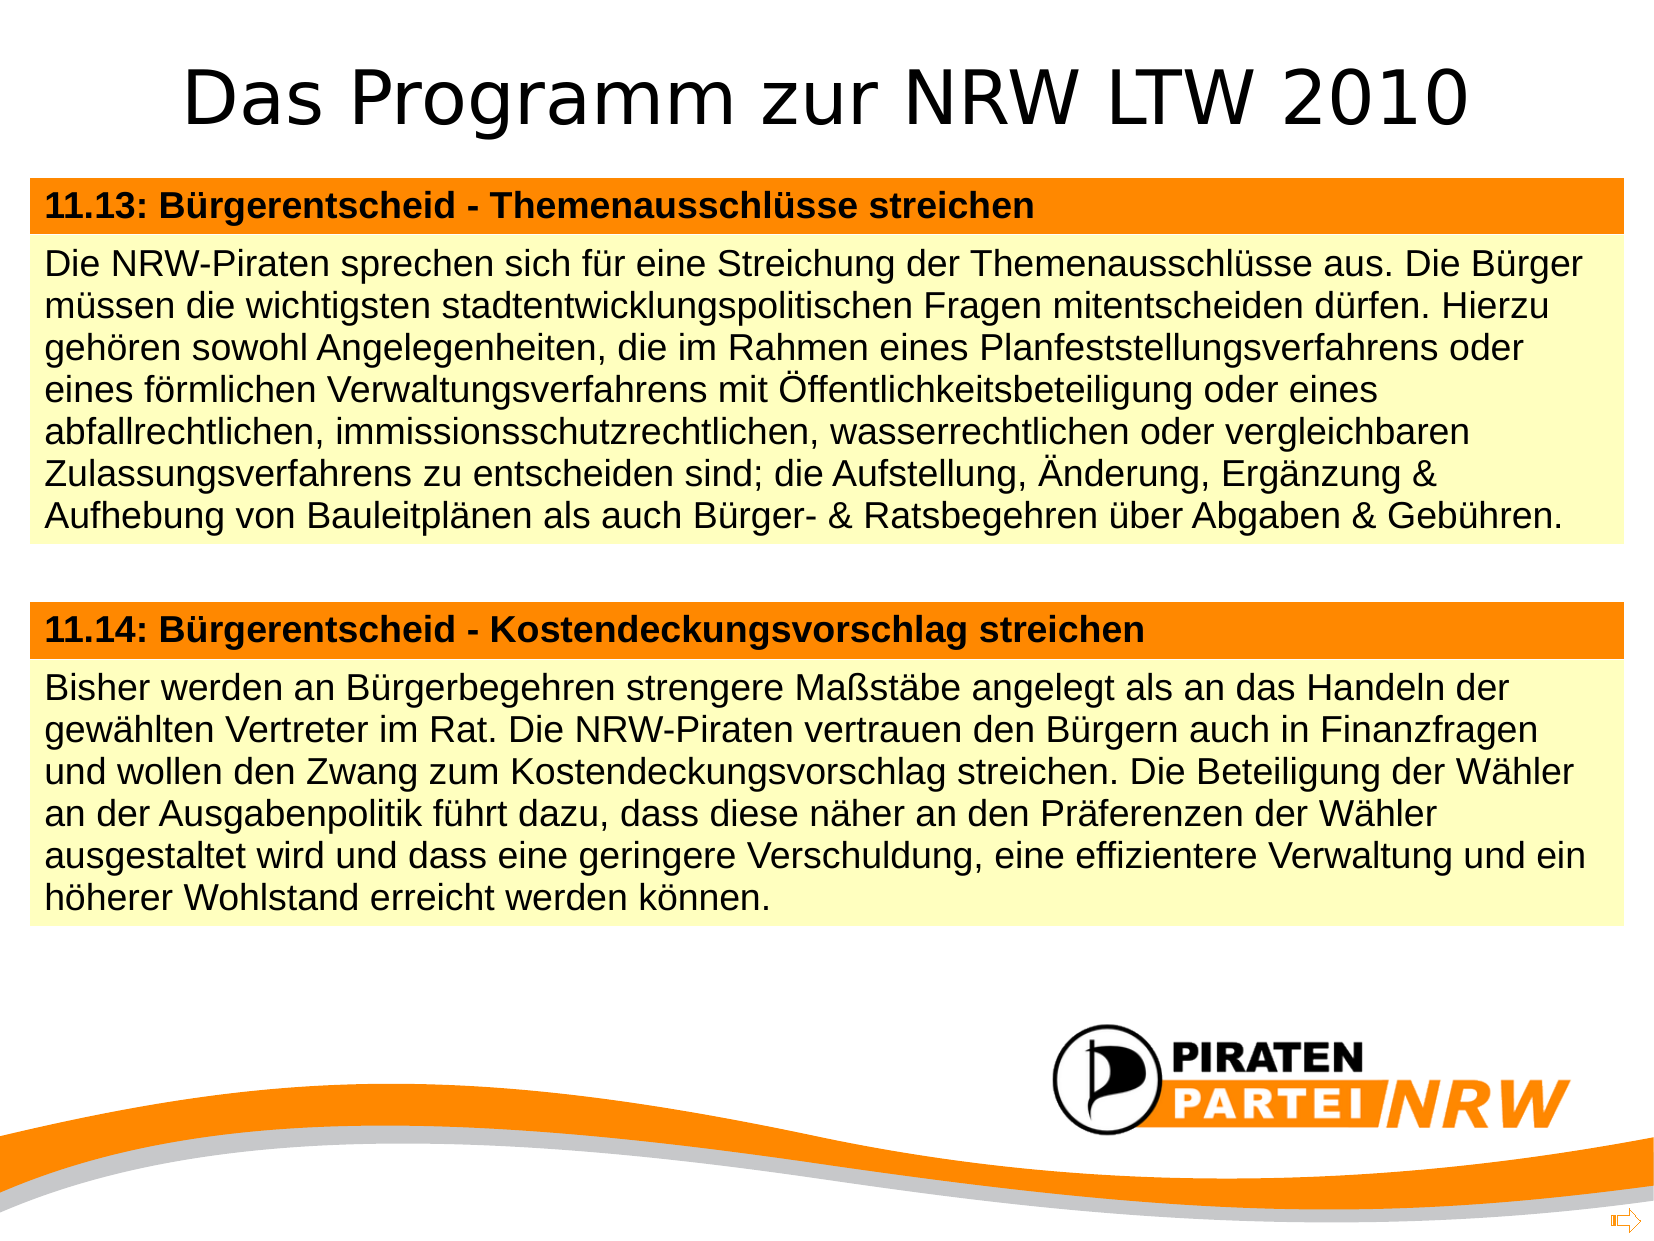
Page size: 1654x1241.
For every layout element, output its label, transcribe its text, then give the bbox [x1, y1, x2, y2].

picture [1045, 1021, 1579, 1140]
table_cell Die NRW-Piraten sprechen sich für eine Streichung der Themenausschlüsse aus. Die Bürger müssen die wichtigsten stadtentwicklungspolitischen Fragen mitentscheiden dürfen. Hierzu gehören sowohl Angelegenheiten, die im Rahmen eines Planfeststellungsverfahrens oder eines förmlichen Verwaltungsverfahrens mit Öffentlichkeitsbeteiligung oder eines abfallrechtlichen, immissionsschutzrechtlichen, wasserrechtlichen oder vergleichbaren Zulassungsverfahrens zu entscheiden sind; die Aufstellung, Änderung, Ergänzung & Aufhebung von Bauleitplänen als auch Bürger- & Ratsbegehren über Abgaben & Gebühren. [30, 235, 1624, 544]
table_cell 11.14: Bürgerentscheid - Kostendeckungsvorschlag streichen [30, 602, 1624, 659]
table_cell Bisher werden an Bürgerbegehren strengere Maßstäbe angelegt als an das Handeln der gewählten Vertreter im Rat. Die NRW-Piraten vertrauen den Bürgern auch in Finanzfragen und wollen den Zwang zum Kostendeckungsvorschlag streichen. Die Beteiligung der Wähler an der Ausgabenpolitik führt dazu, dass diese näher an den Präferenzen der Wähler ausgestaltet wird und dass eine geringere Verschuldung, eine effizientere Verwaltung und ein höherer Wohlstand erreicht werden können. [30, 660, 1624, 926]
table_cell [30, 545, 1624, 601]
title Das Programm zur NRW LTW 2010 [82, 54, 1571, 143]
table_header 11.13: Bürgerentscheid - Themenausschlüsse streichen [30, 178, 1624, 234]
